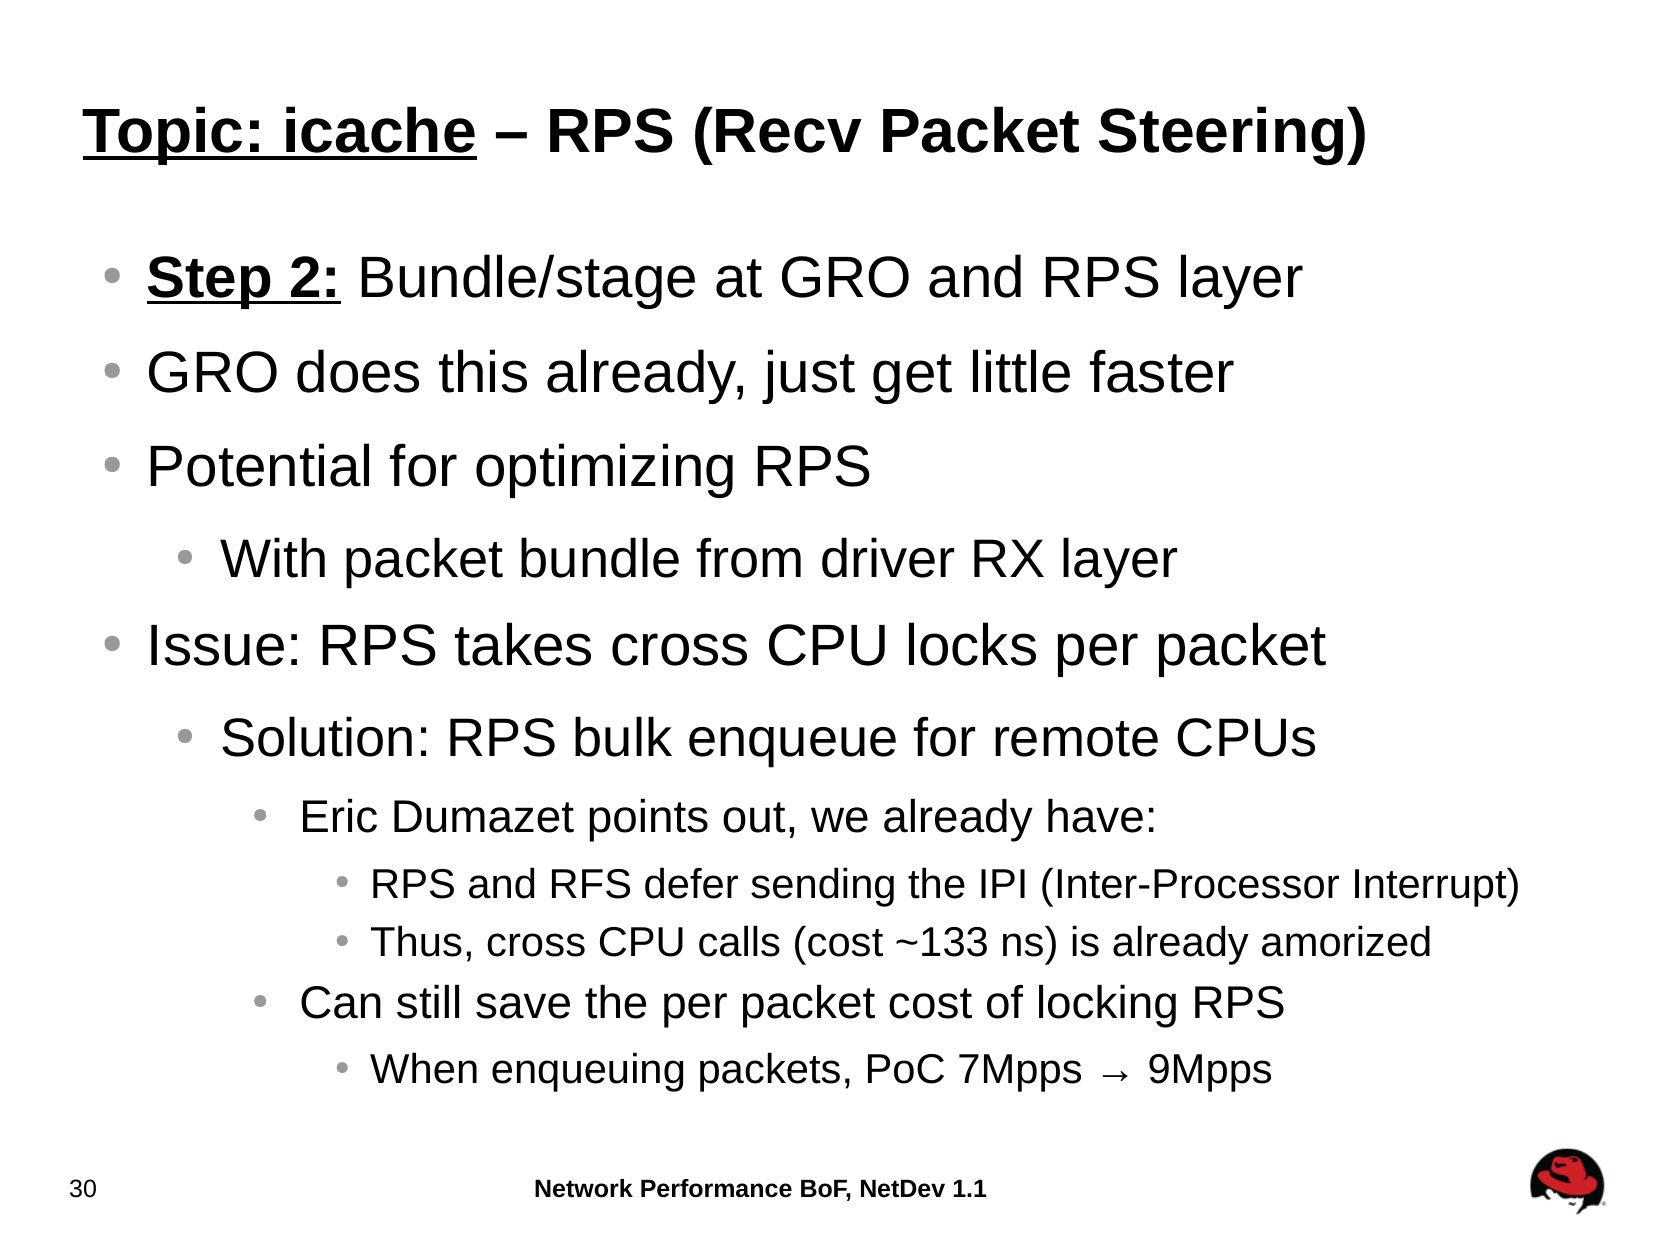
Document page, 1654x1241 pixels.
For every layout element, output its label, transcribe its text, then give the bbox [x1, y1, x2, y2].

title Topic: icache – RPS (Recv Packet Steering) [82, 37, 1571, 226]
list Step 2: Bundle/stage at GRO and RPS layer GRO does this already, just get little faster Potential for optimizing RPS With packet bundle from driver RX layer Issue: RPS takes cross CPU locks per packet Solution: RPS bulk enqueue for remote CPUs Eric Dumazet points out, we already have: RPS and RFS defer sending the IPI (Inter-Processor Interrupt) Thus, cross CPU calls (cost ~133 ns) is already amorized Can still save the per packet cost of locking RPS When enqueuing packets, PoC 7Mpps → 9Mpps [86, 244, 1575, 1093]
picture [1529, 1146, 1612, 1224]
